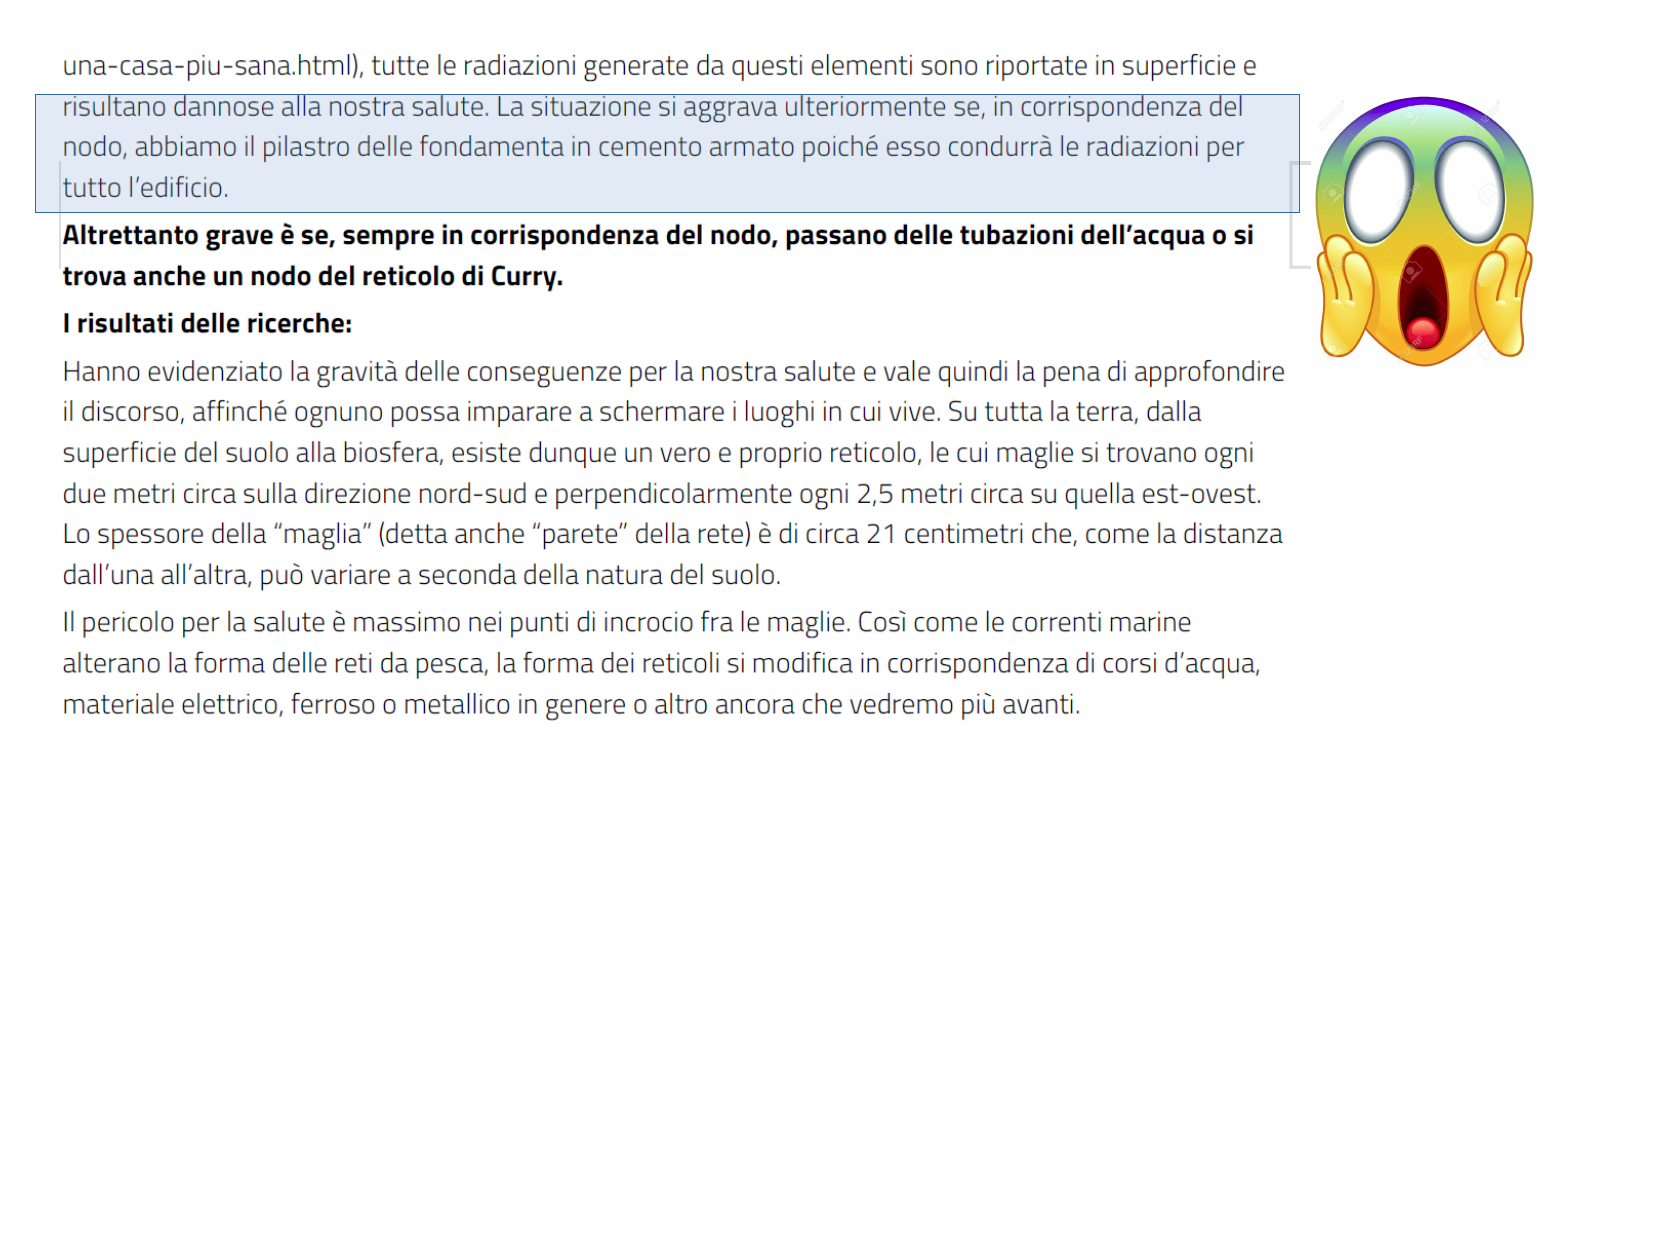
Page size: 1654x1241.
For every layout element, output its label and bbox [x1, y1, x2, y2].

text_box [35, 94, 1300, 213]
picture [59, 49, 1538, 733]
